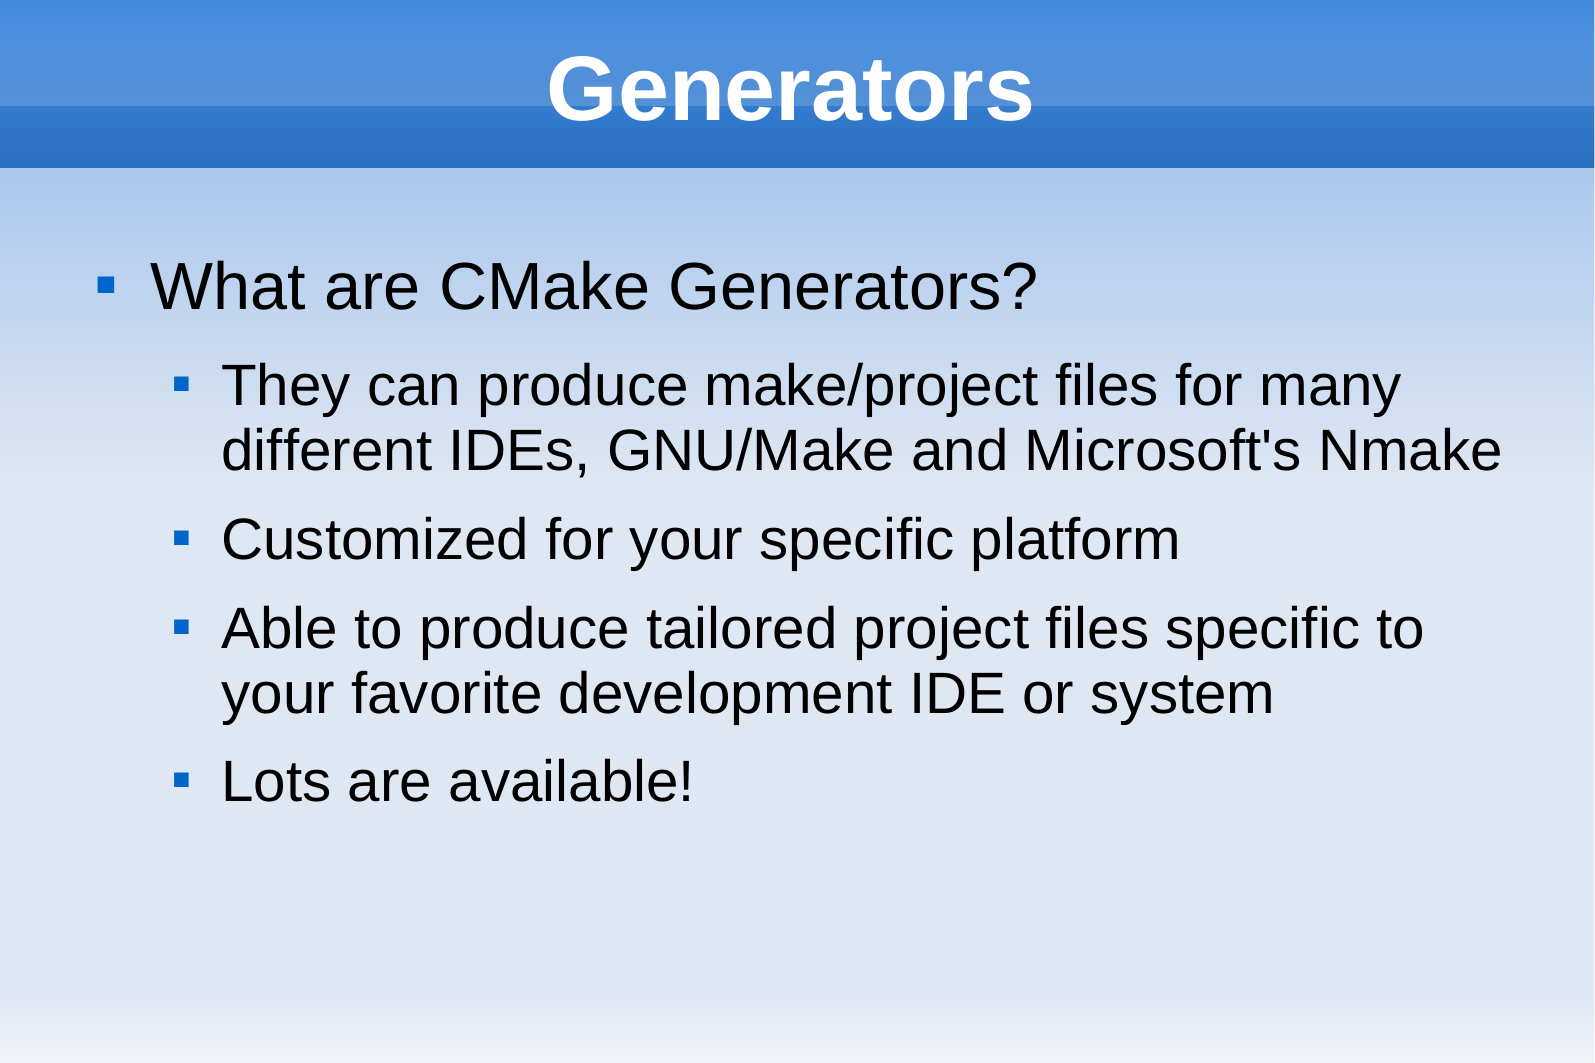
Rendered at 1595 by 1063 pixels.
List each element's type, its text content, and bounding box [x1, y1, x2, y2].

picture [0, 0, 1595, 1063]
list What are CMake Generators? They can produce make/project files for many different IDEs, GNU/Make and Microsoft's Nmake Customized for your specific platform Able to produce tailored project files specific to your favorite development IDE or system Lots are available! [79, 248, 1515, 951]
title Generators [74, 0, 1510, 178]
